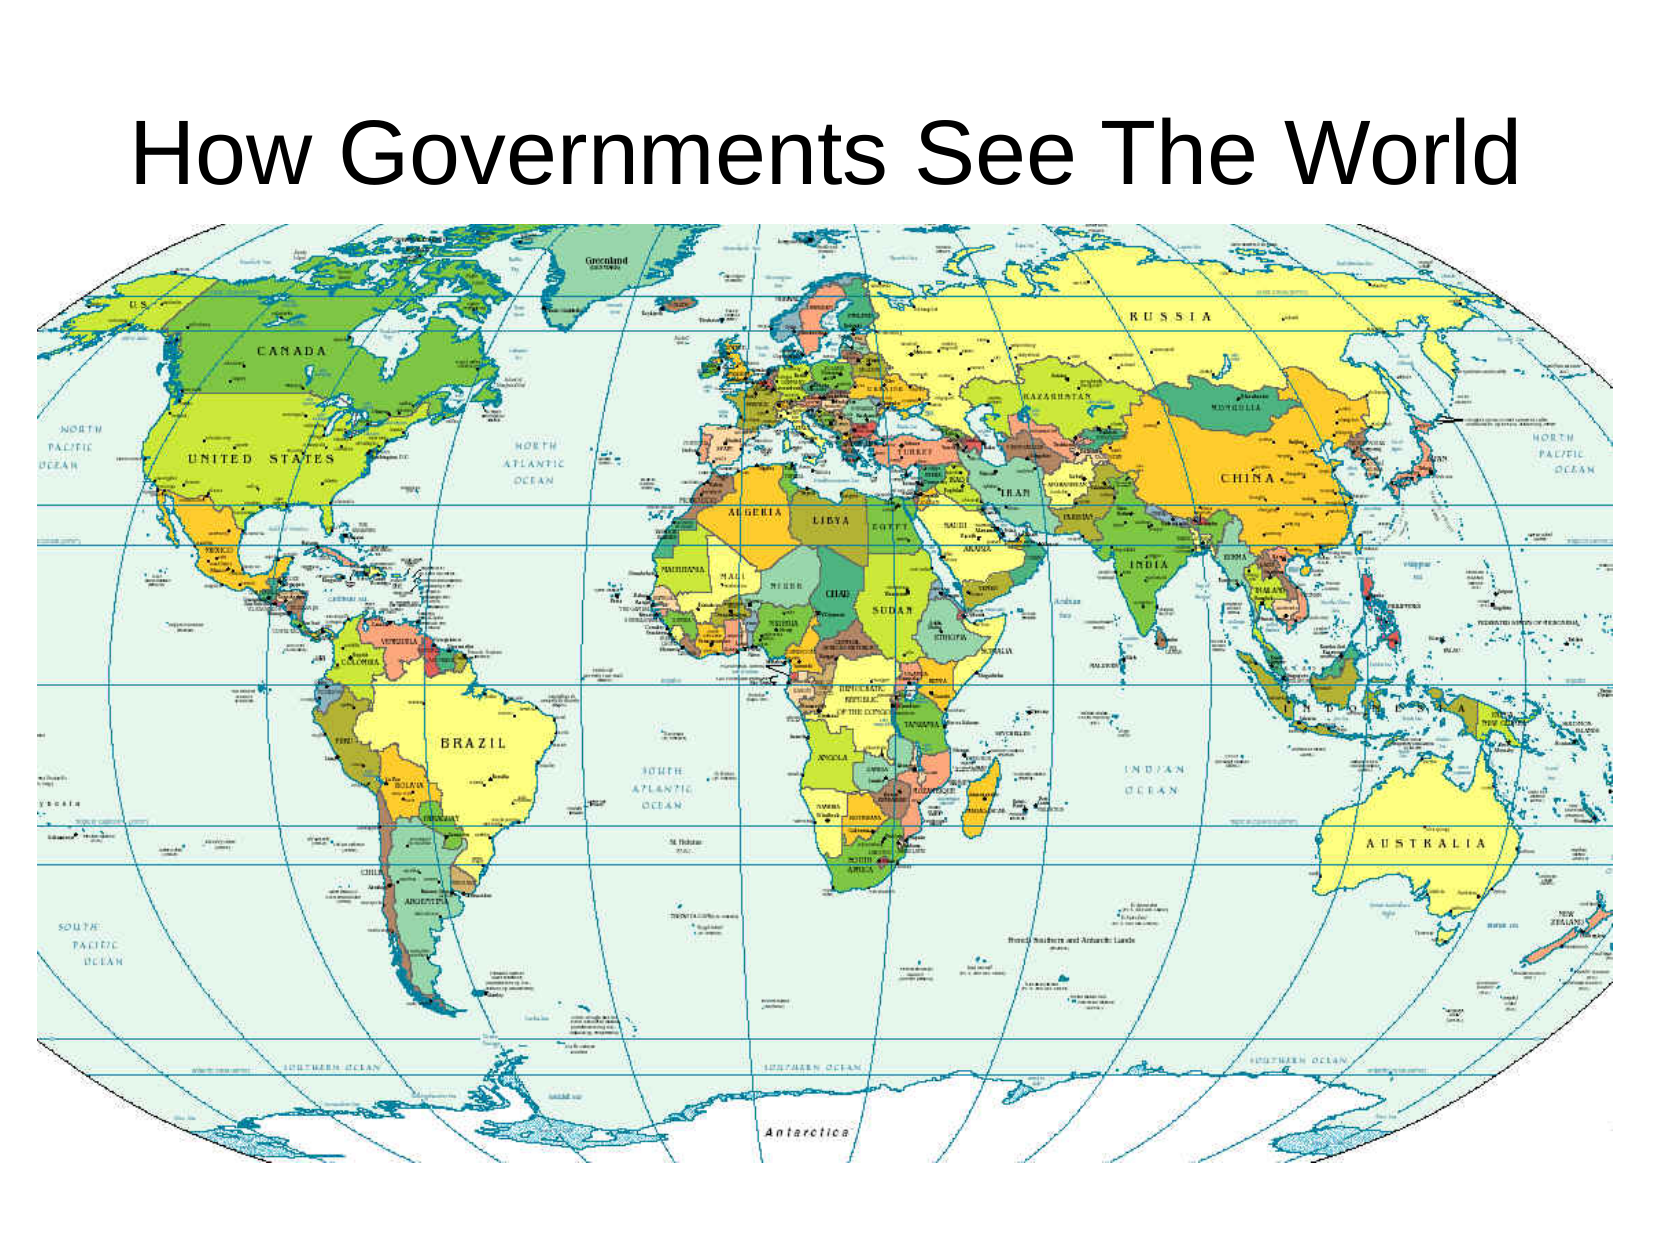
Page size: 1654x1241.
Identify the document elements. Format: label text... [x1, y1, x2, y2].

title How Governments See The World [82, 49, 1571, 224]
picture [37, 224, 1613, 1163]
